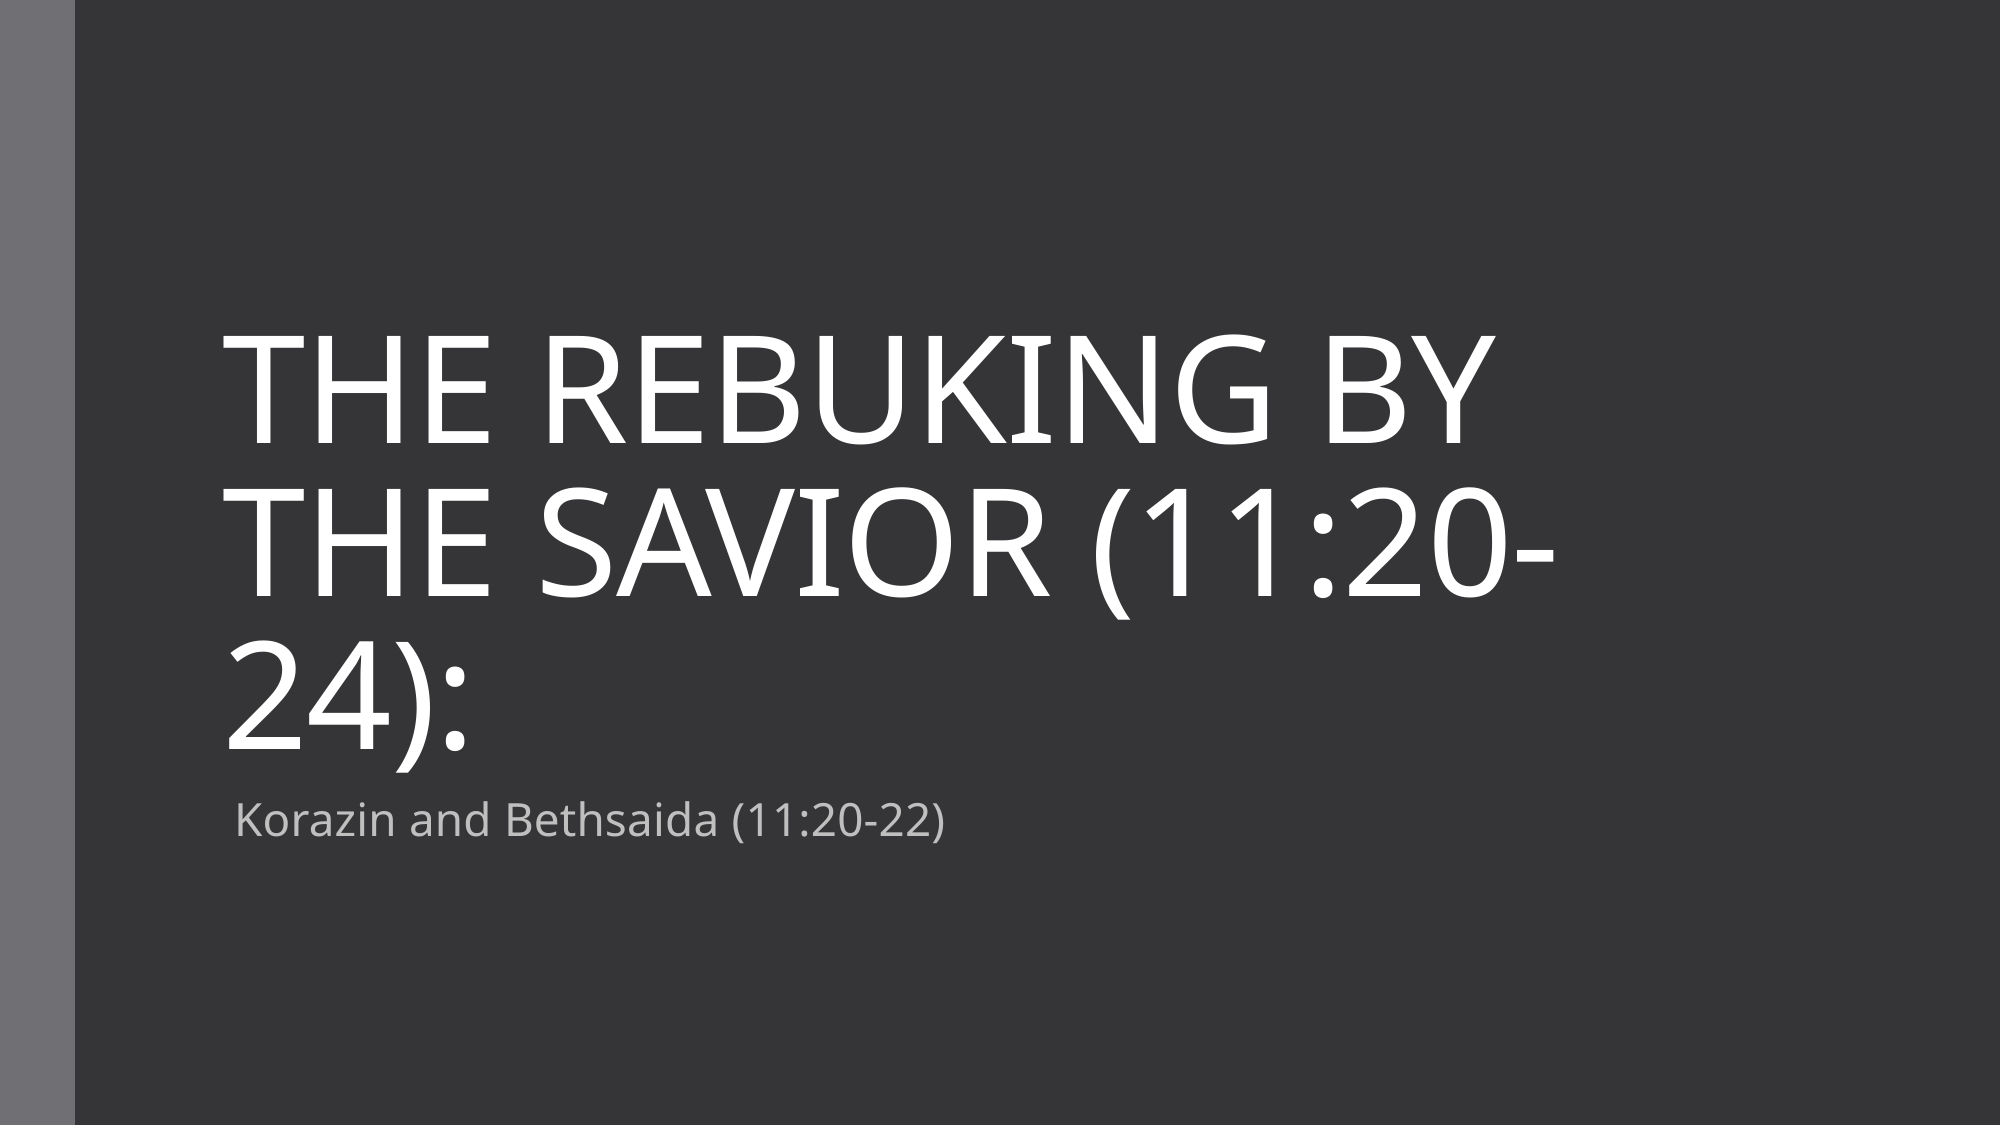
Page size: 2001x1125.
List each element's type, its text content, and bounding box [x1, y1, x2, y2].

title THE REBUKING BY THE SAVIOR (11:20-24): [206, 124, 1752, 787]
subtitle Korazin and Bethsaida (11:20-22) [206, 787, 1752, 1066]
